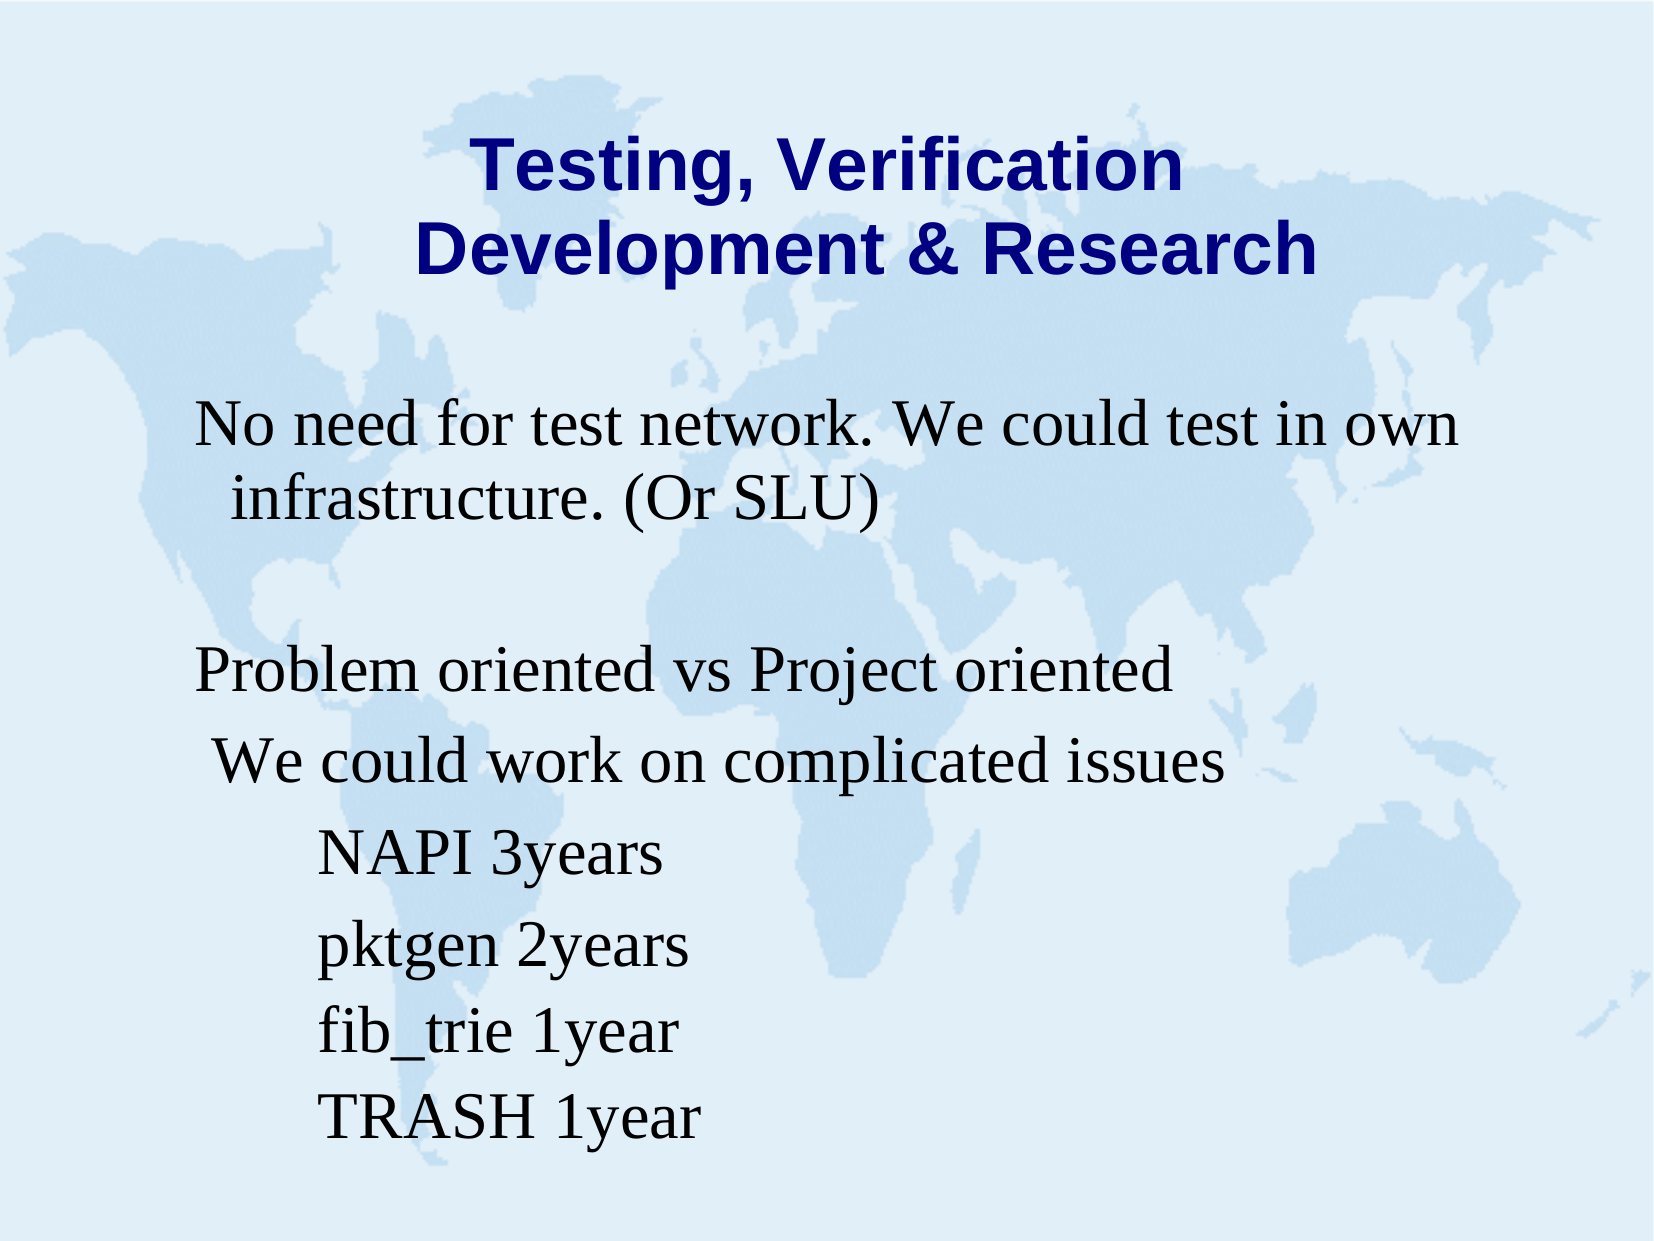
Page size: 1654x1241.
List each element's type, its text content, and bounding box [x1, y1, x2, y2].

subtitle No need for test network. We could test in own infrastructure. (Or SLU) Problem oriented vs Project oriented We could work on complicated issues NAPI 3years pktgen 2years fib_trie 1year TRASH 1year [159, 367, 1572, 1241]
picture [0, 0, 1654, 1241]
title Testing, Verification Development & Research [121, 102, 1534, 311]
